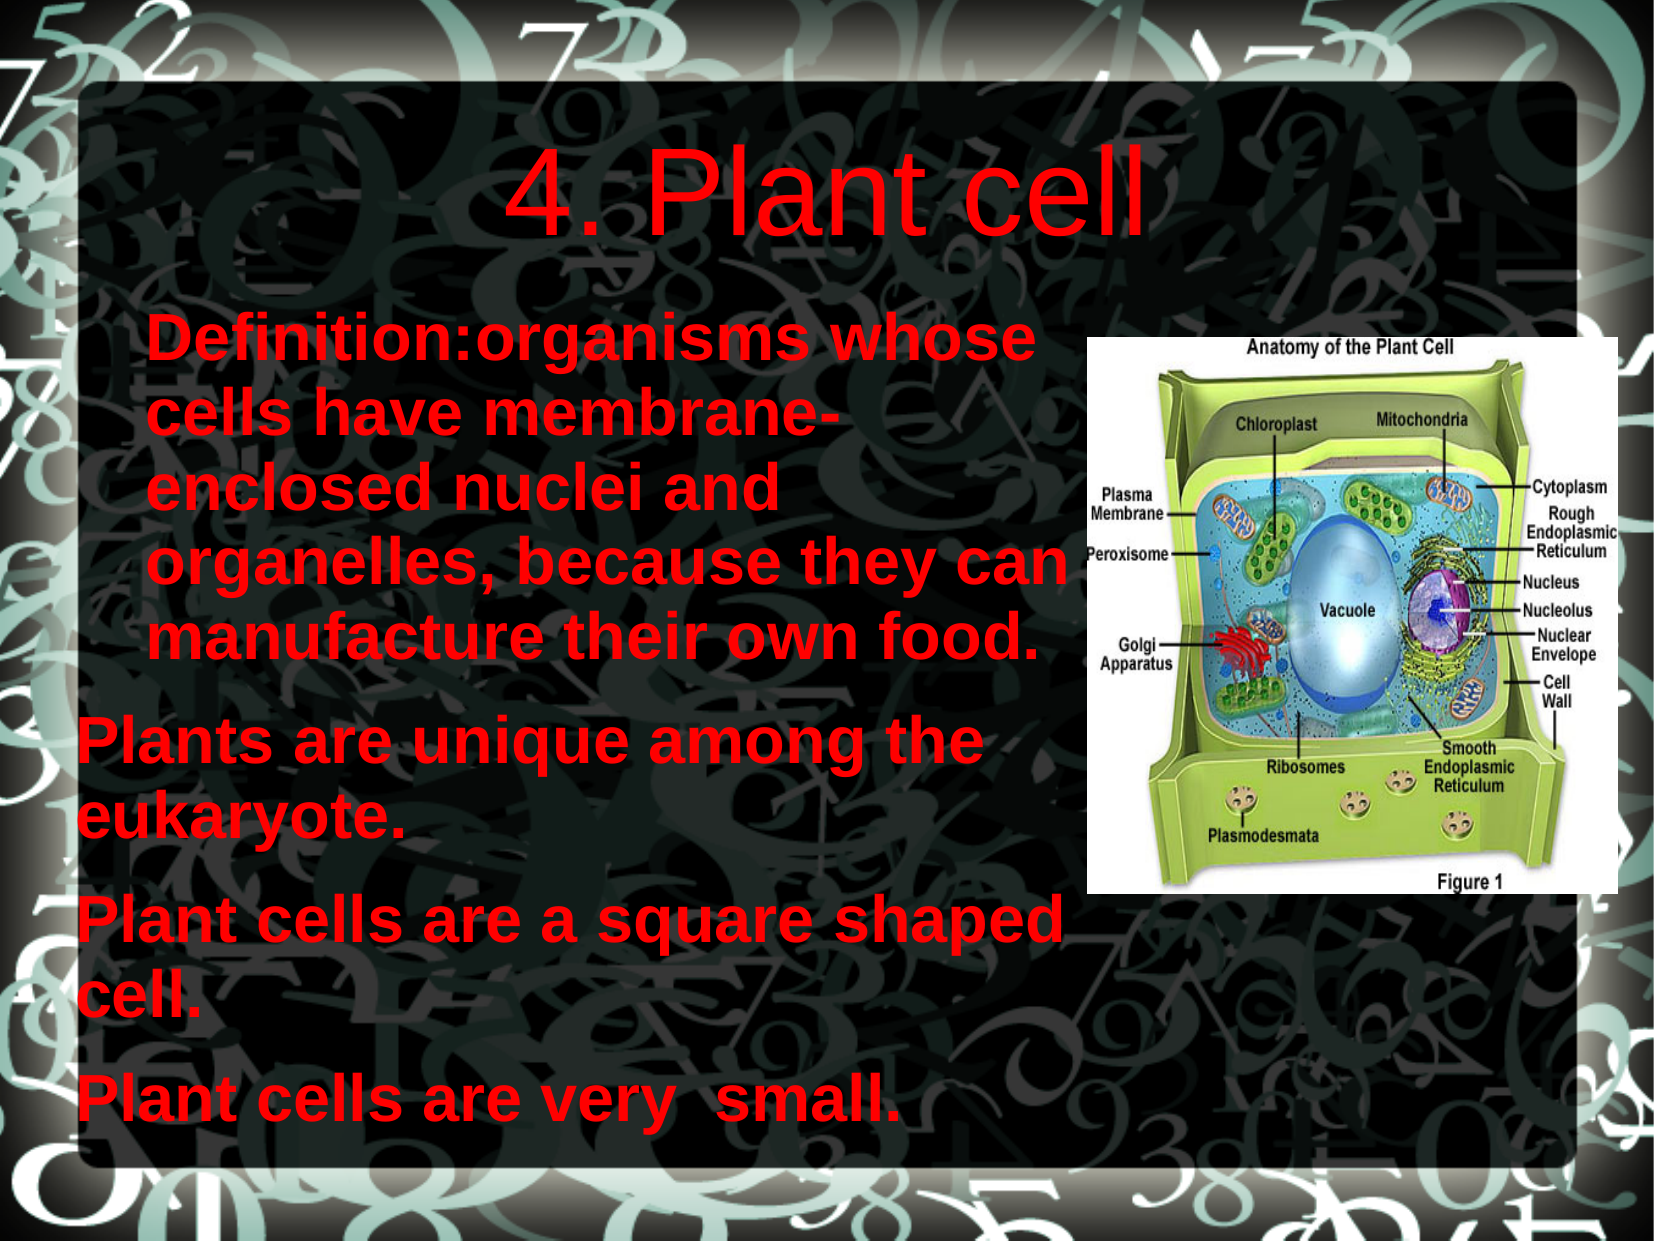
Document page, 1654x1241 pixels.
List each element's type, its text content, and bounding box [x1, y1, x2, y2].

picture [0, 0, 1654, 1241]
title 4. Plant cell [82, 88, 1571, 296]
list Definition:organisms whose cells have membrane-enclosed nuclei and organelles, because they can manufacture their own food. Plants are unique among the eukaryote. Plant cells are a square shaped cell. Plant cells are very small. [75, 300, 1120, 1137]
